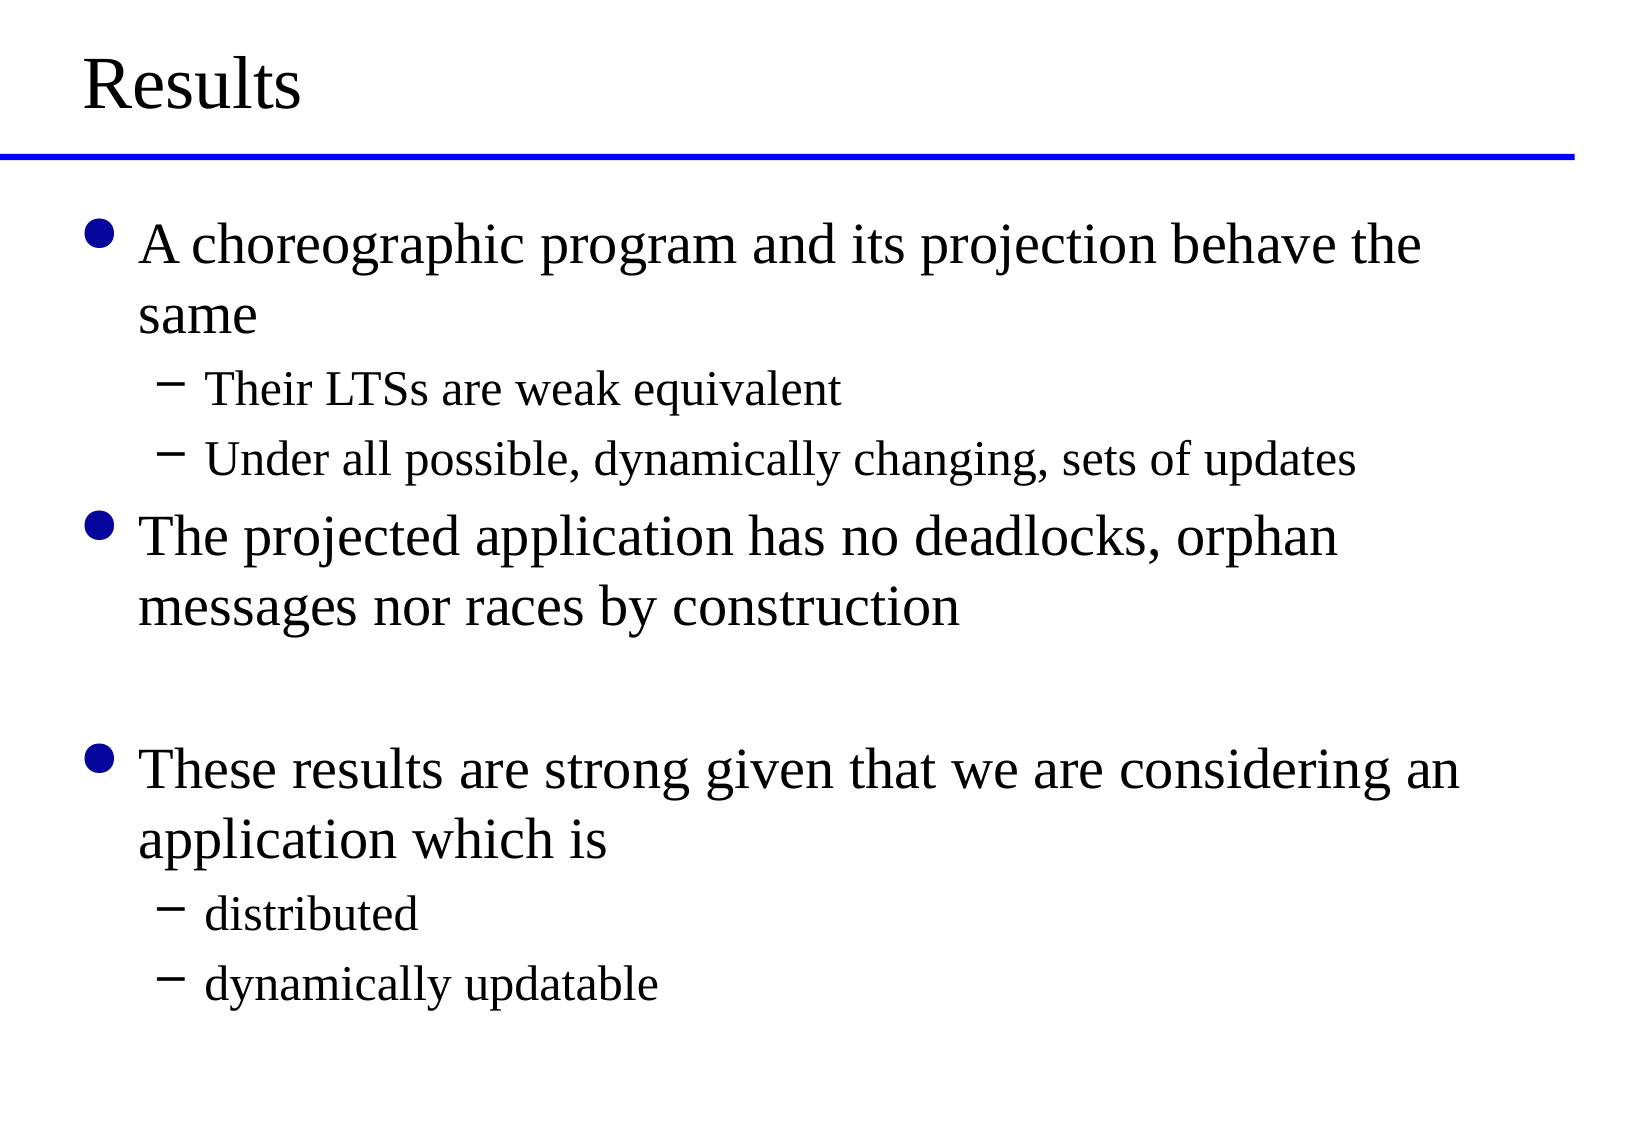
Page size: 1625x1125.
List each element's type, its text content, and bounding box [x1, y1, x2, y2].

title Results [67, 27, 1544, 131]
list A choreographic program and its projection behave the same Their LTSs are weak equivalent Under all possible, dynamically changing, sets of updates The projected application has no deadlocks, orphan messages nor races by construction These results are strong given that we are considering an application which is distributed dynamically updatable [67, 198, 1546, 1061]
